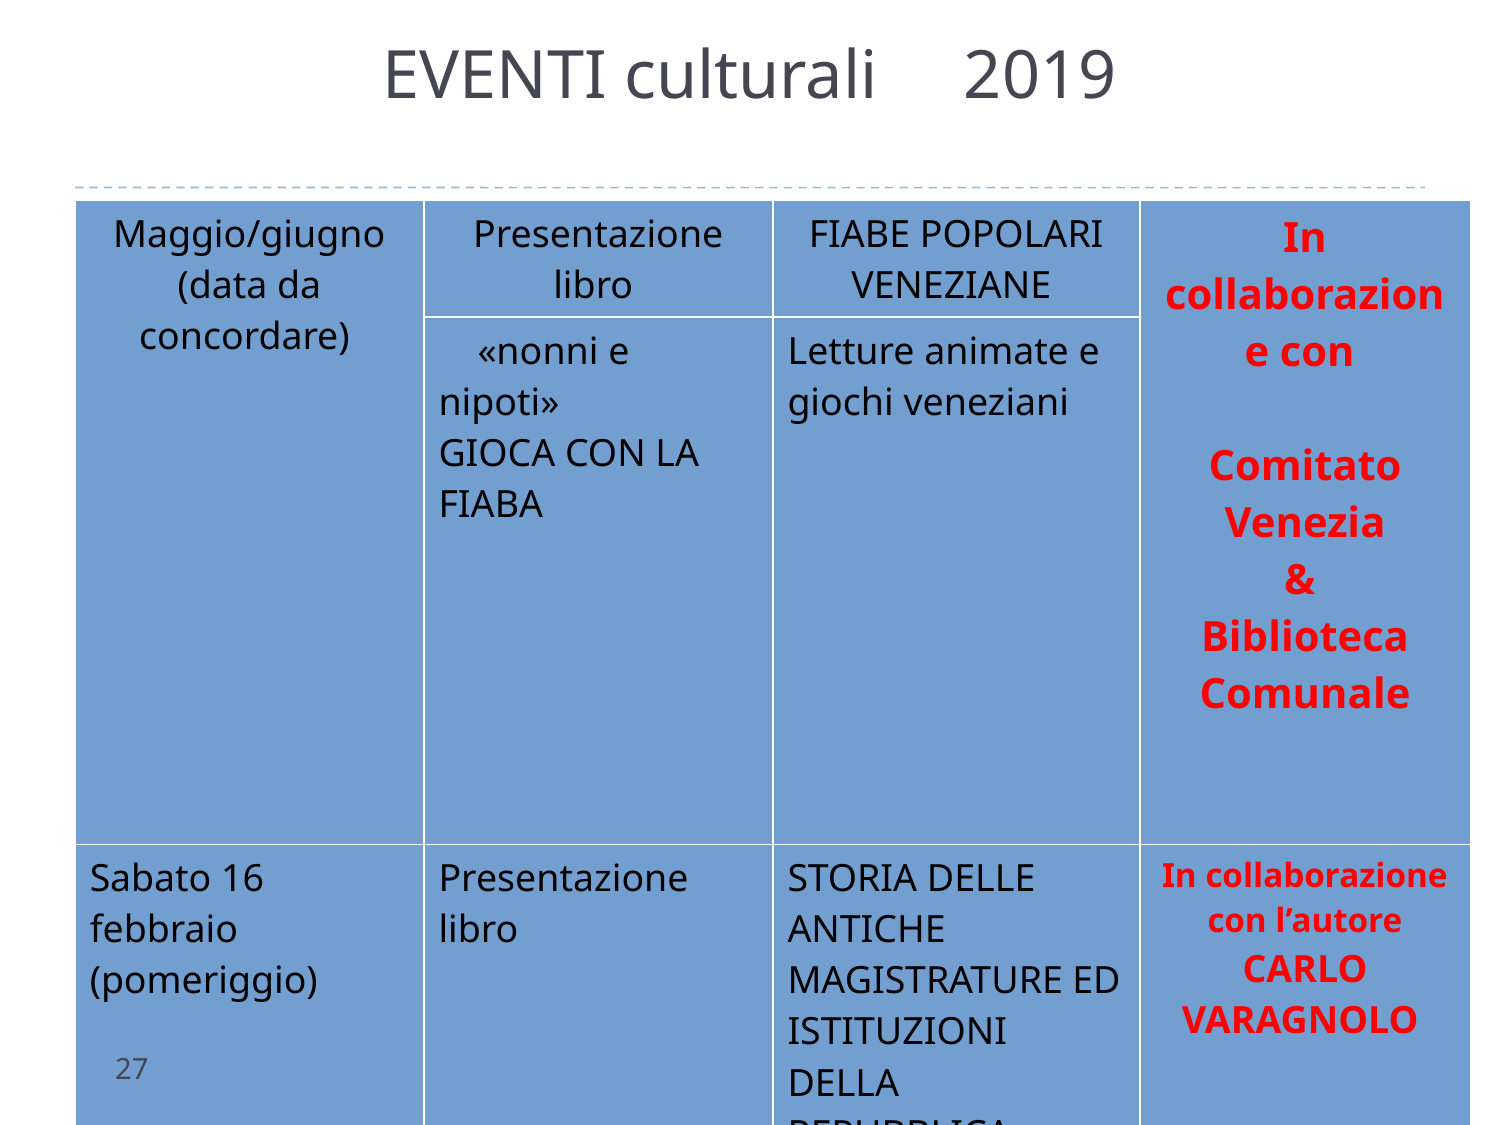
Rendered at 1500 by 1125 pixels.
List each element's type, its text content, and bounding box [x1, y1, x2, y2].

table_cell Letture animate e giochi veneziani [774, 318, 1139, 844]
table_cell STORIA DELLE ANTICHE MAGISTRATURE ED ISTITUZIONI DELLA REPUBBLICA SERENISSIMA DI VENEZIA [774, 845, 1139, 1125]
table_cell Presentazione libro [425, 845, 772, 1125]
table_cell Sabato 16 febbraio (pomeriggio) [76, 845, 423, 1125]
table_header Presentazione libro [425, 201, 772, 316]
footer [475, 1042, 1051, 1103]
table_header In collaborazione con Comitato Venezia & Biblioteca Comunale [1141, 201, 1470, 844]
table_header FIABE POPOLARI VENEZIANE [774, 201, 1139, 316]
slide_number <numero> [100, 1042, 426, 1103]
table_header Maggio/giugno (data da concordare) [76, 201, 423, 844]
title EVENTI culturali 2019 [75, 24, 1425, 185]
table_cell In collaborazione con l’autore CARLO VARAGNOLO [1141, 845, 1470, 1125]
table_cell «nonni e nipoti» GIOCA CON LA FIABA [425, 318, 772, 844]
